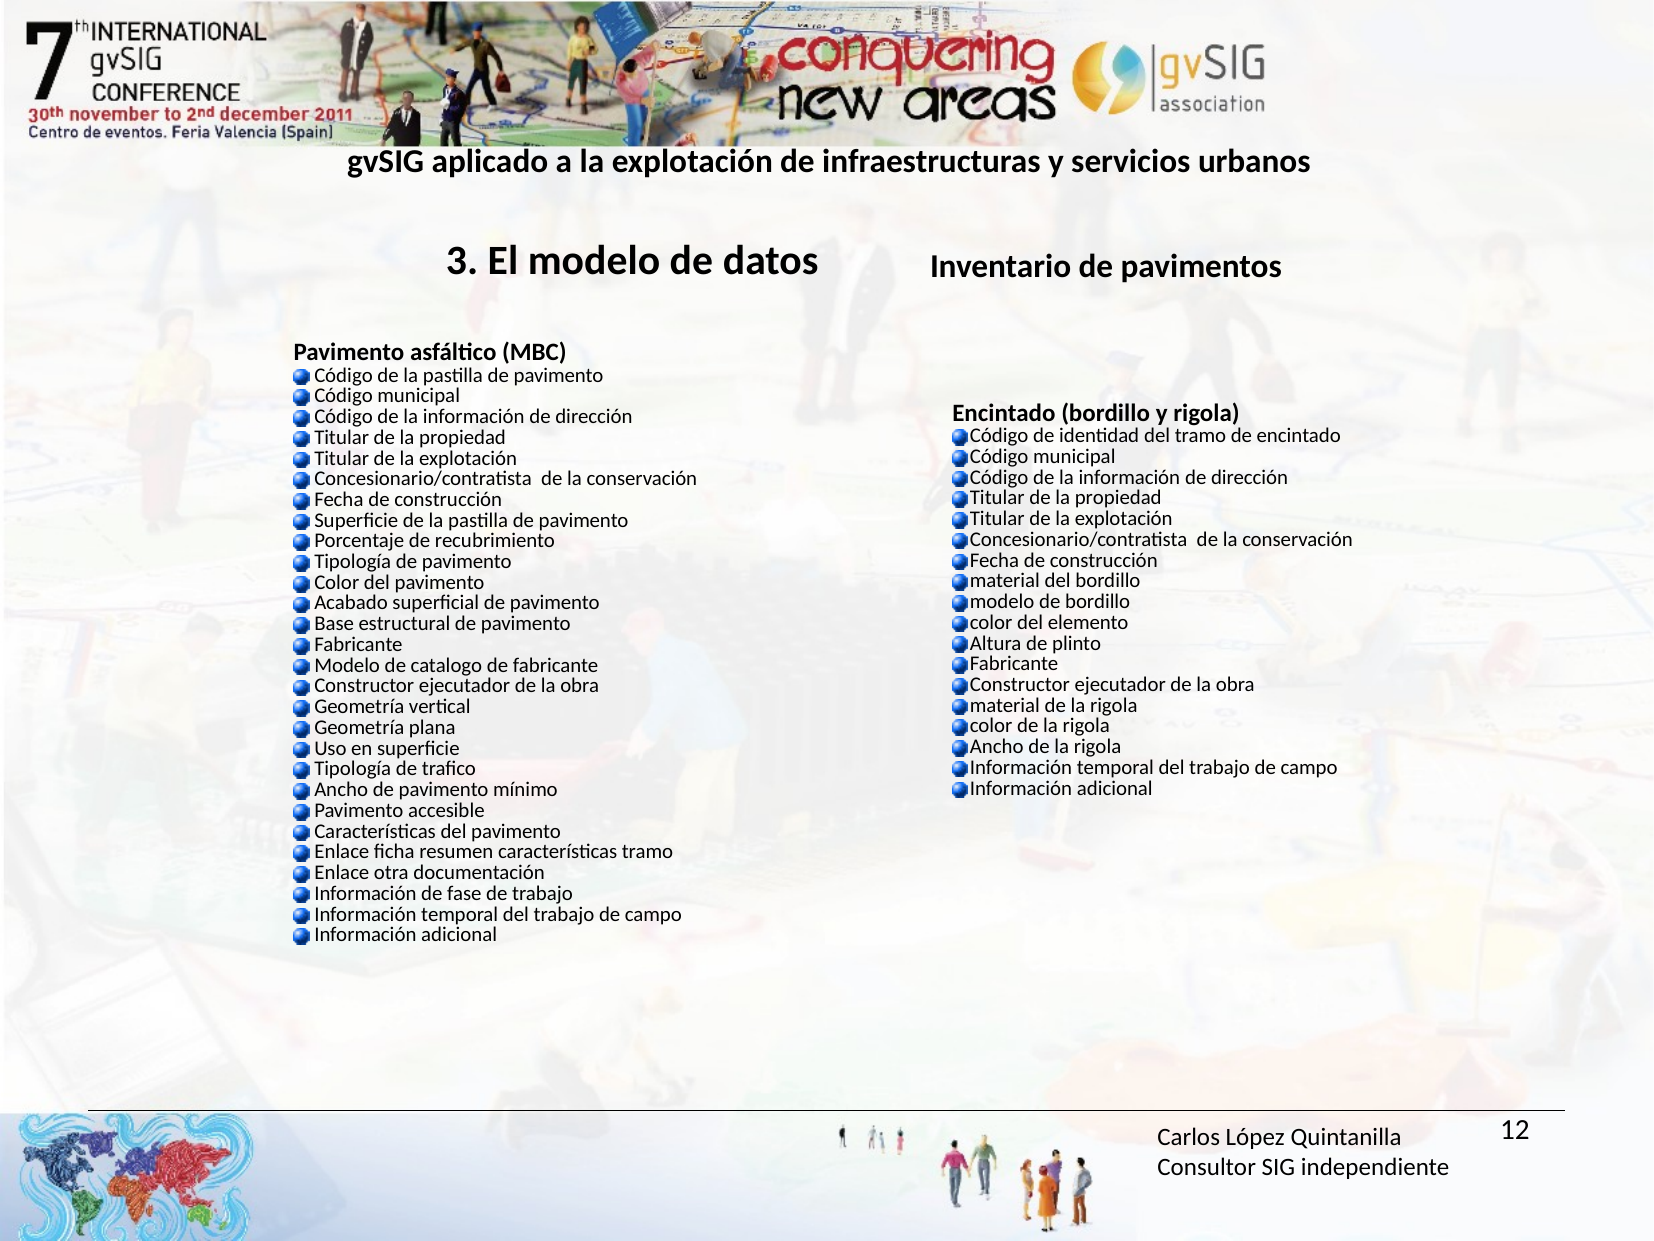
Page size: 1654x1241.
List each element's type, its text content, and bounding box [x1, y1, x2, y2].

text_box Encintado (bordillo y rigola) Código de identidad del tramo de encintado Código municipal Código de la información de dirección Titular de la propiedad Titular de la explotación Concesionario/contratista de la conservación Fecha de construcción material del bordillo modelo de bordillo color del elemento Altura de plinto Fabricante Constructor ejecutador de la obra material de la rigola color de la rigola Ancho de la rigola Información temporal del trabajo de campo Información adicional [937, 394, 1369, 969]
title Carlos López Quintanilla Consultor SIG independiente [1142, 1112, 1527, 1203]
title gvSIG aplicado a la explotación de infraestructuras y servicios urbanos [76, 131, 1583, 187]
text_box Inventario de pavimentos [907, 244, 1388, 301]
picture [0, 0, 1654, 1241]
text_box 3. El modelo de datos [431, 236, 1111, 303]
text_box <number> [1485, 1110, 1638, 1161]
text_box Pavimento asfáltico (MBC) Código de la pastilla de pavimento Código municipal Código de la información de dirección Titular de la propiedad Titular de la explotación Concesionario/contratista de la conservación Fecha de construcción Superficie de la pastilla de pavimento Porcentaje de recubrimiento Tipología de pavimento Color del pavimento Acabado superficial de pavimento Base estructural de pavimento Fabricante Modelo de catalogo de fabricante Constructor ejecutador de la obra Geometría vertical Geometría plana Uso en superficie Tipología de trafico Ancho de pavimento mínimo Pavimento accesible Características del pavimento Enlace ficha resumen características tramo Enlace otra documentación Información de fase de trabajo Información temporal del trabajo de campo Información adicional [278, 334, 713, 1110]
